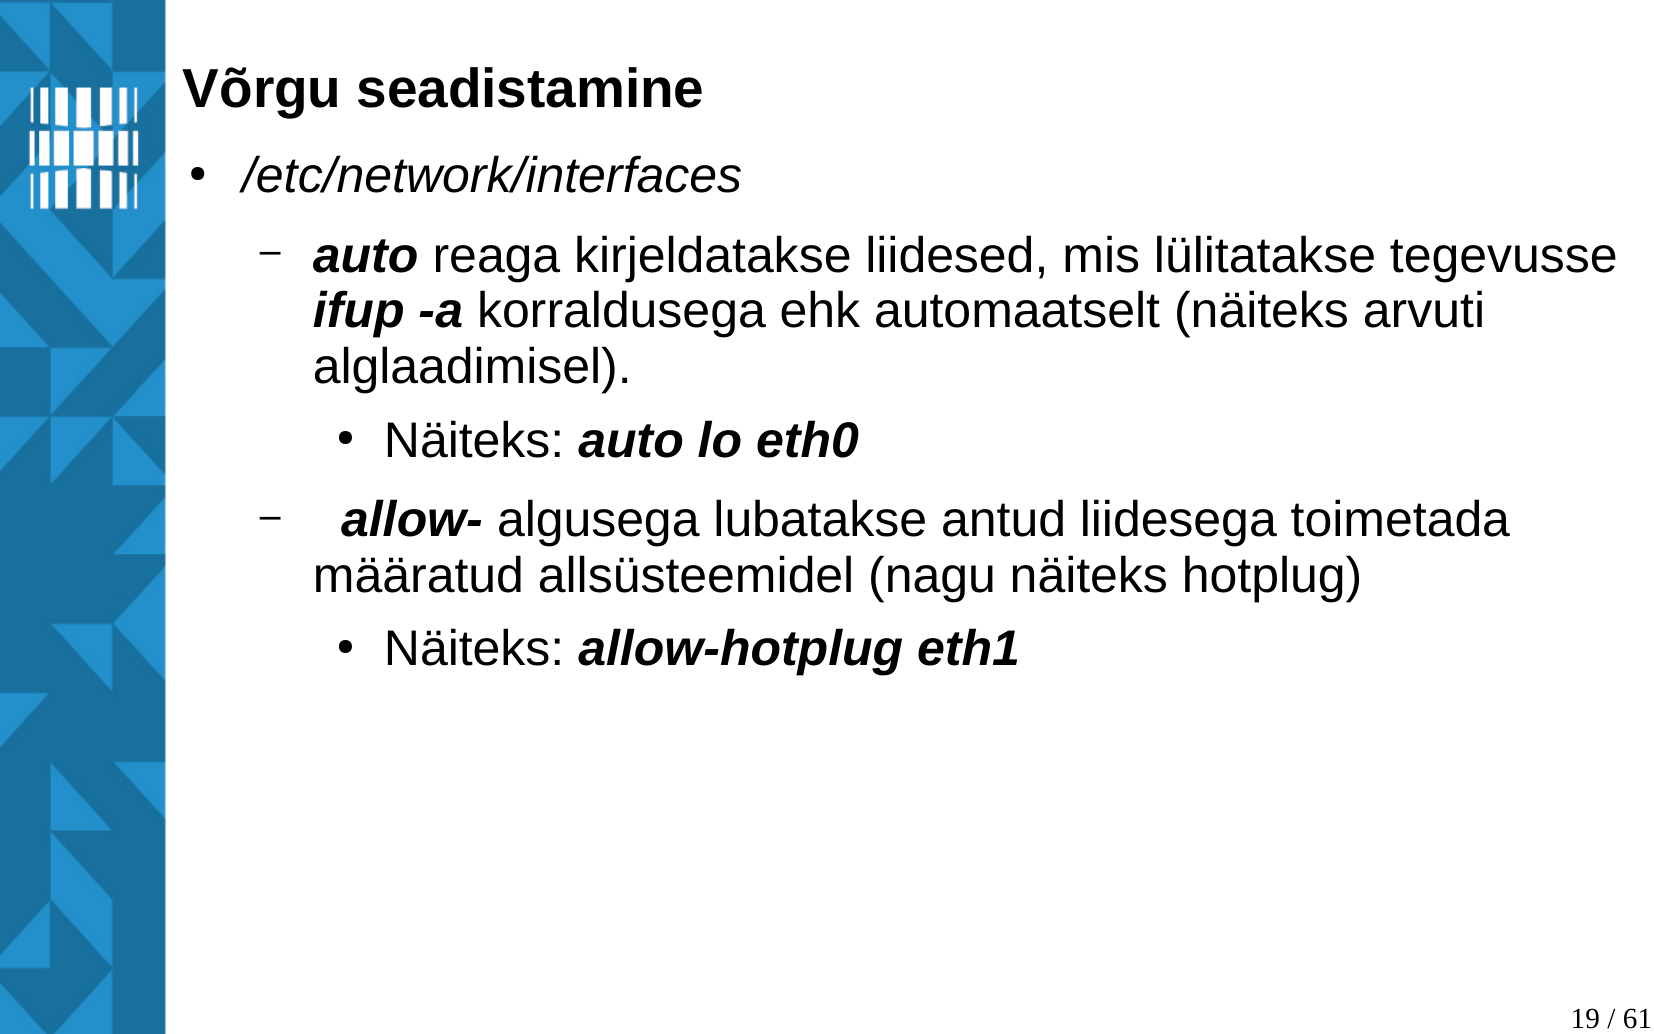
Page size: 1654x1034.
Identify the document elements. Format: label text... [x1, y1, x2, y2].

title Võrgu seadistamine [183, 37, 1586, 140]
list /etc/network/interfaces auto reaga kirjeldatakse liidesed, mis lülitatakse tegevusse ifup -a korraldusega ehk automaatselt (näiteks arvuti alglaadimisel). Näiteks: auto lo eth0 allow- algusega lubatakse antud liidesega toimetada määratud allsüsteemidel (nagu näiteks hotplug) Näiteks: allow-hotplug eth1 [171, 147, 1625, 1004]
